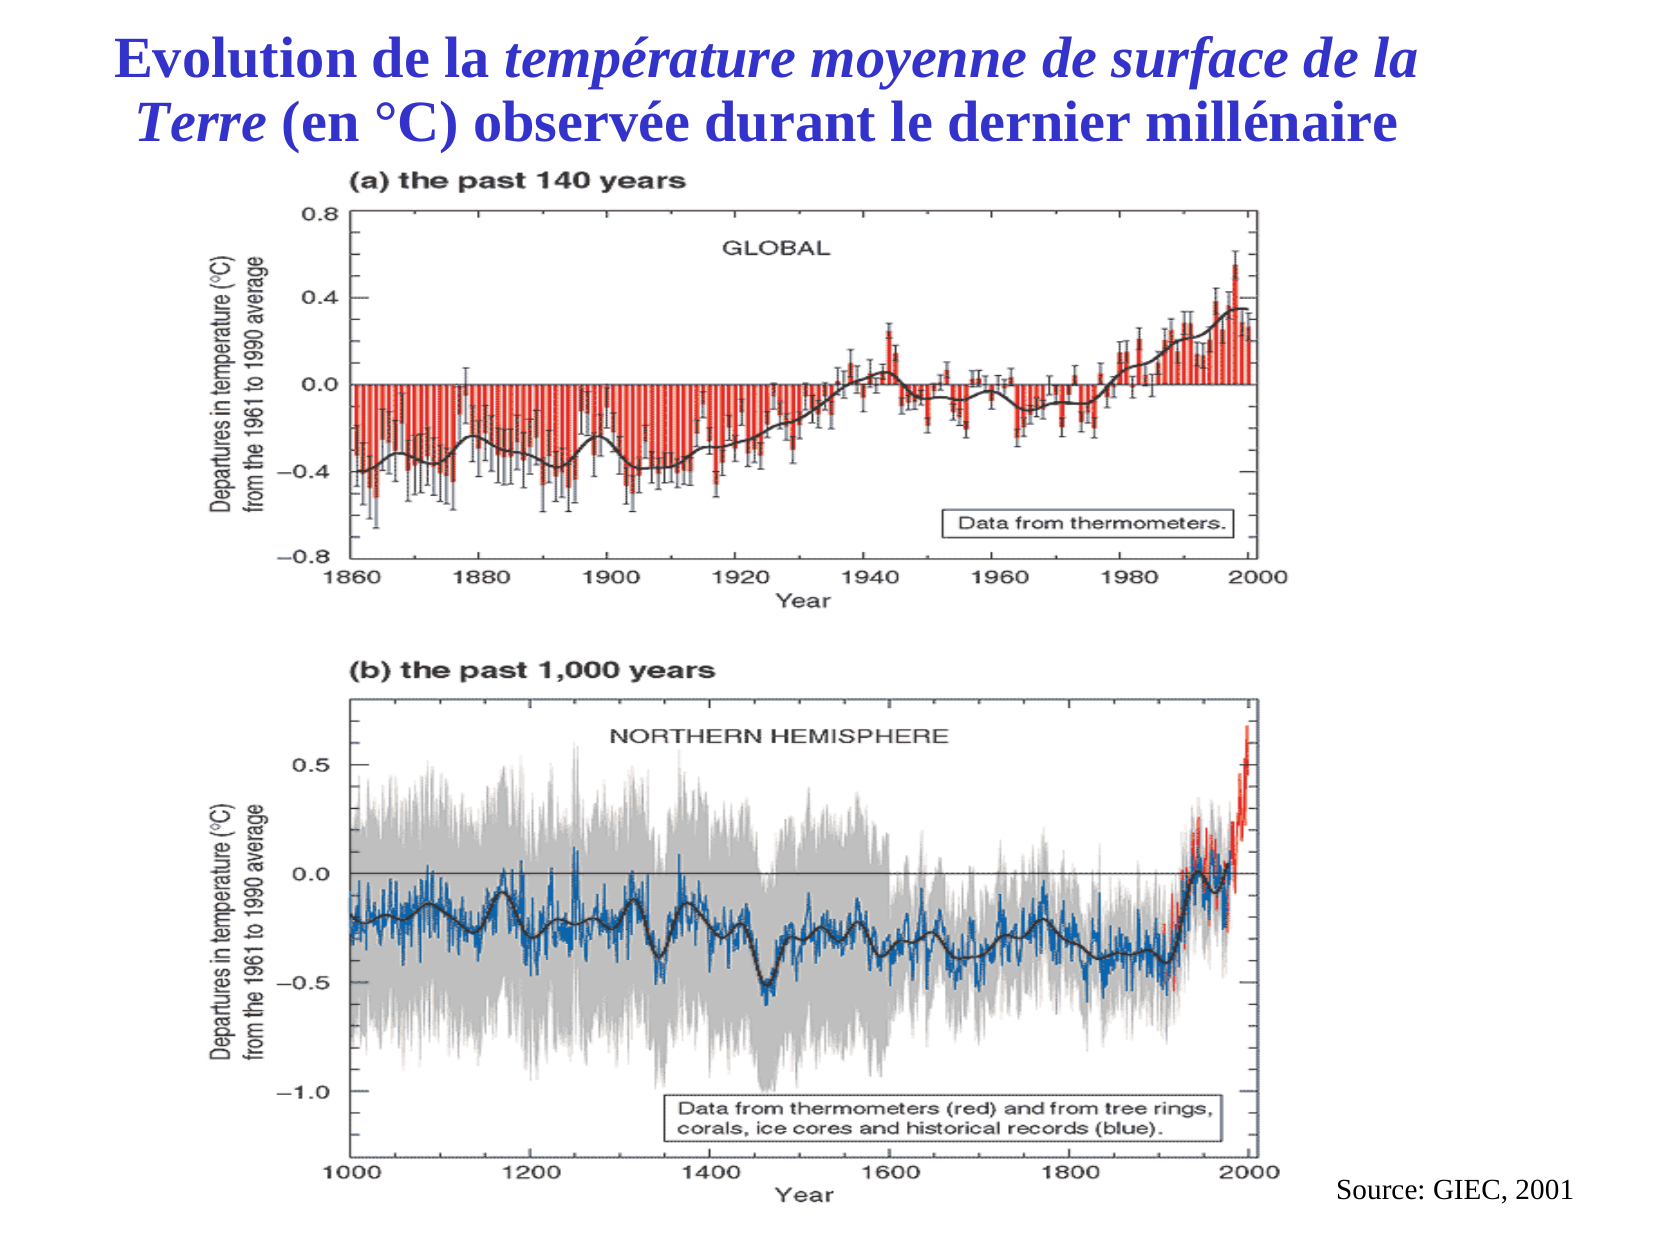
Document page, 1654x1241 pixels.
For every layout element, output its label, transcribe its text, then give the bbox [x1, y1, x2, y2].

picture [205, 168, 1289, 1206]
text_box Evolution de la température moyenne de surface de la Terre (en °C) observée durant le dernier millénaire [32, 13, 1502, 166]
text_box Source: GIEC, 2001 [1027, 1166, 1590, 1215]
